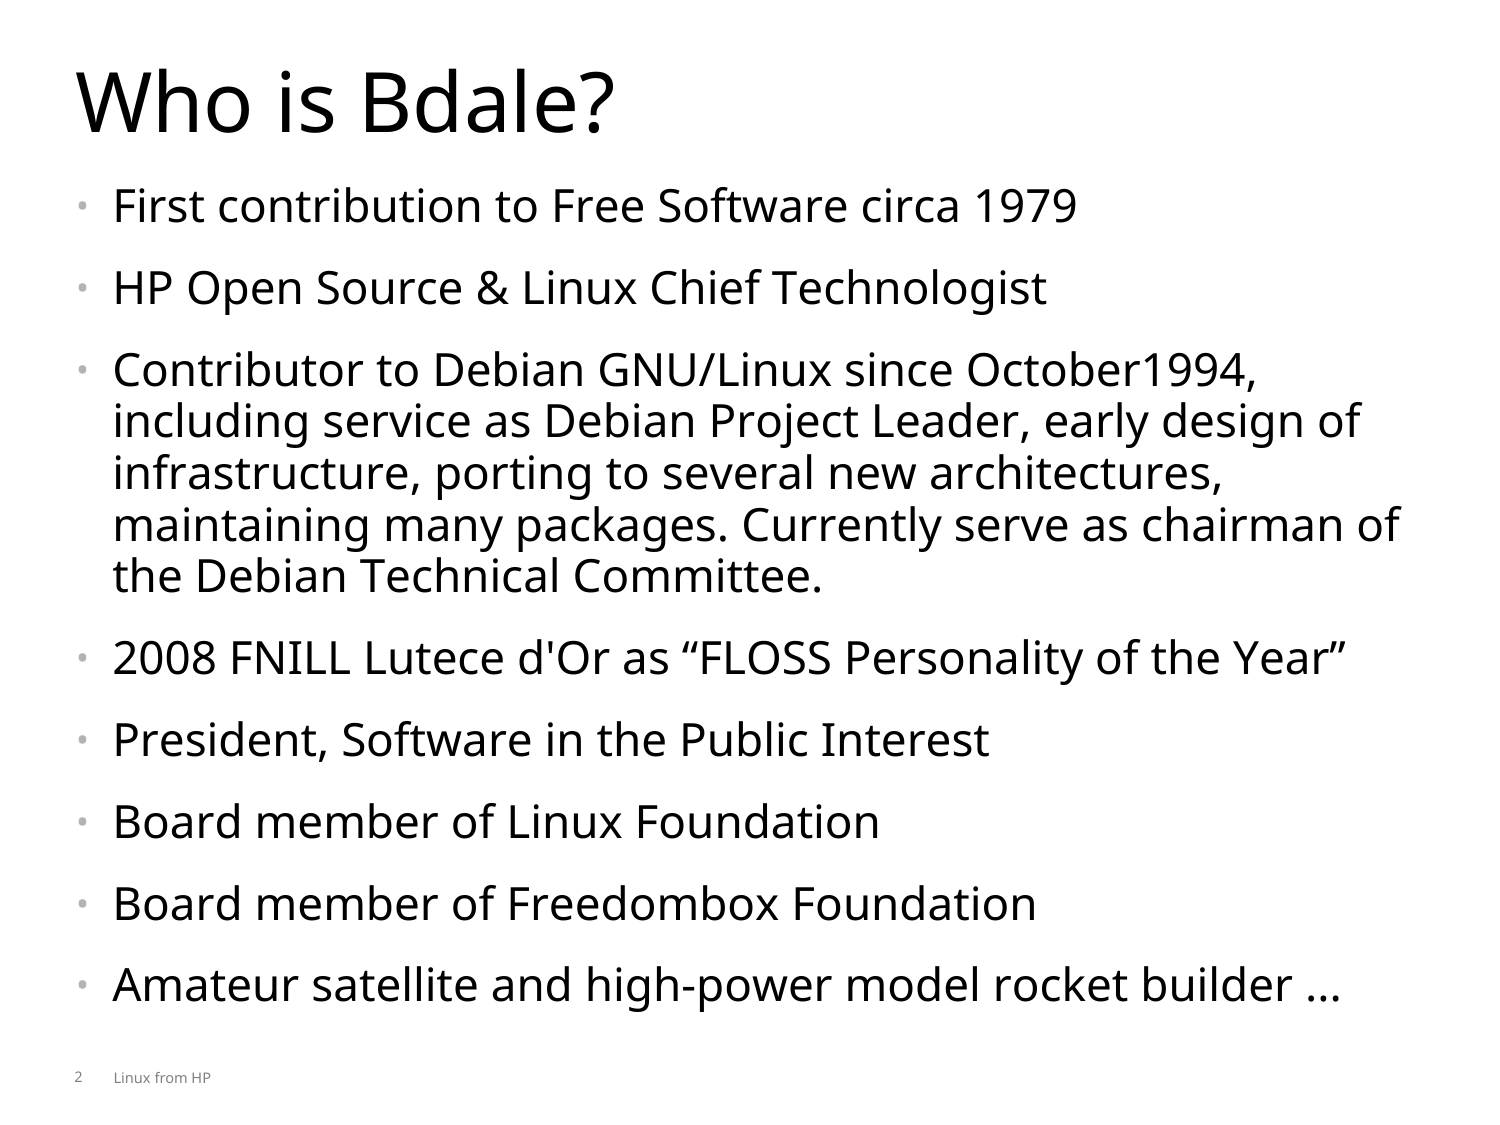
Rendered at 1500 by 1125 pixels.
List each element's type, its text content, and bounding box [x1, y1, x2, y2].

text_box First contribution to Free Software circa 1979 HP Open Source & Linux Chief Technologist Contributor to Debian GNU/Linux since October1994, including service as Debian Project Leader, early design of infrastructure, porting to several new architectures, maintaining many packages. Currently serve as chairman of the Debian Technical Committee. 2008 FNILL Lutece d'Or as “FLOSS Personality of the Year” President, Software in the Public Interest Board member of Linux Foundation Board member of Freedombox Foundation Amateur satellite and high-power model rocket builder ... [75, 176, 1426, 1015]
title Who is Bdale? [75, 0, 1426, 176]
